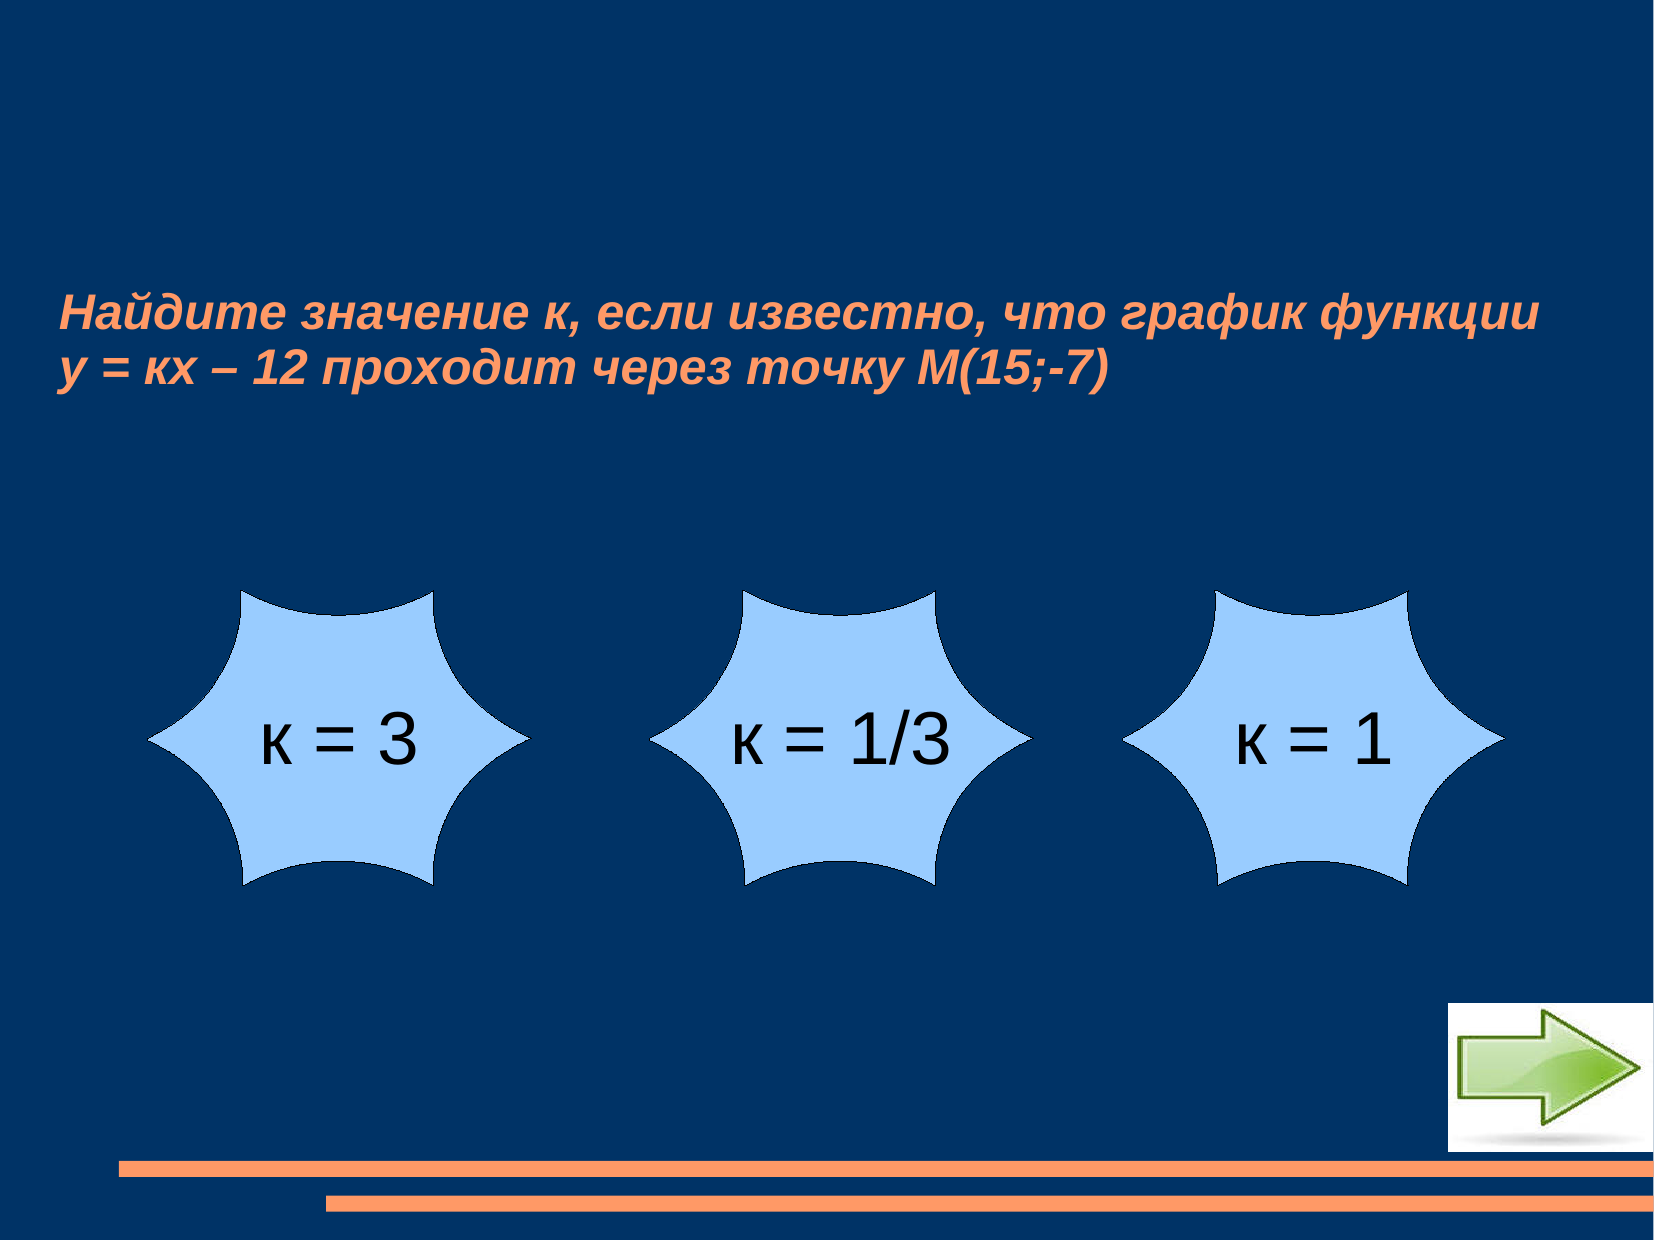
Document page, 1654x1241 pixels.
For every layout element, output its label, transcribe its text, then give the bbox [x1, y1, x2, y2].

text_box к = 1 [1122, 590, 1506, 886]
text_box к = 3 [147, 590, 532, 886]
picture [1448, 1003, 1654, 1152]
text_box к = 1/3 [649, 590, 1034, 886]
title Найдите значение к, если известно, что график функции у = кх – 12 проходит через точку М(15;-7) [59, 177, 1619, 503]
